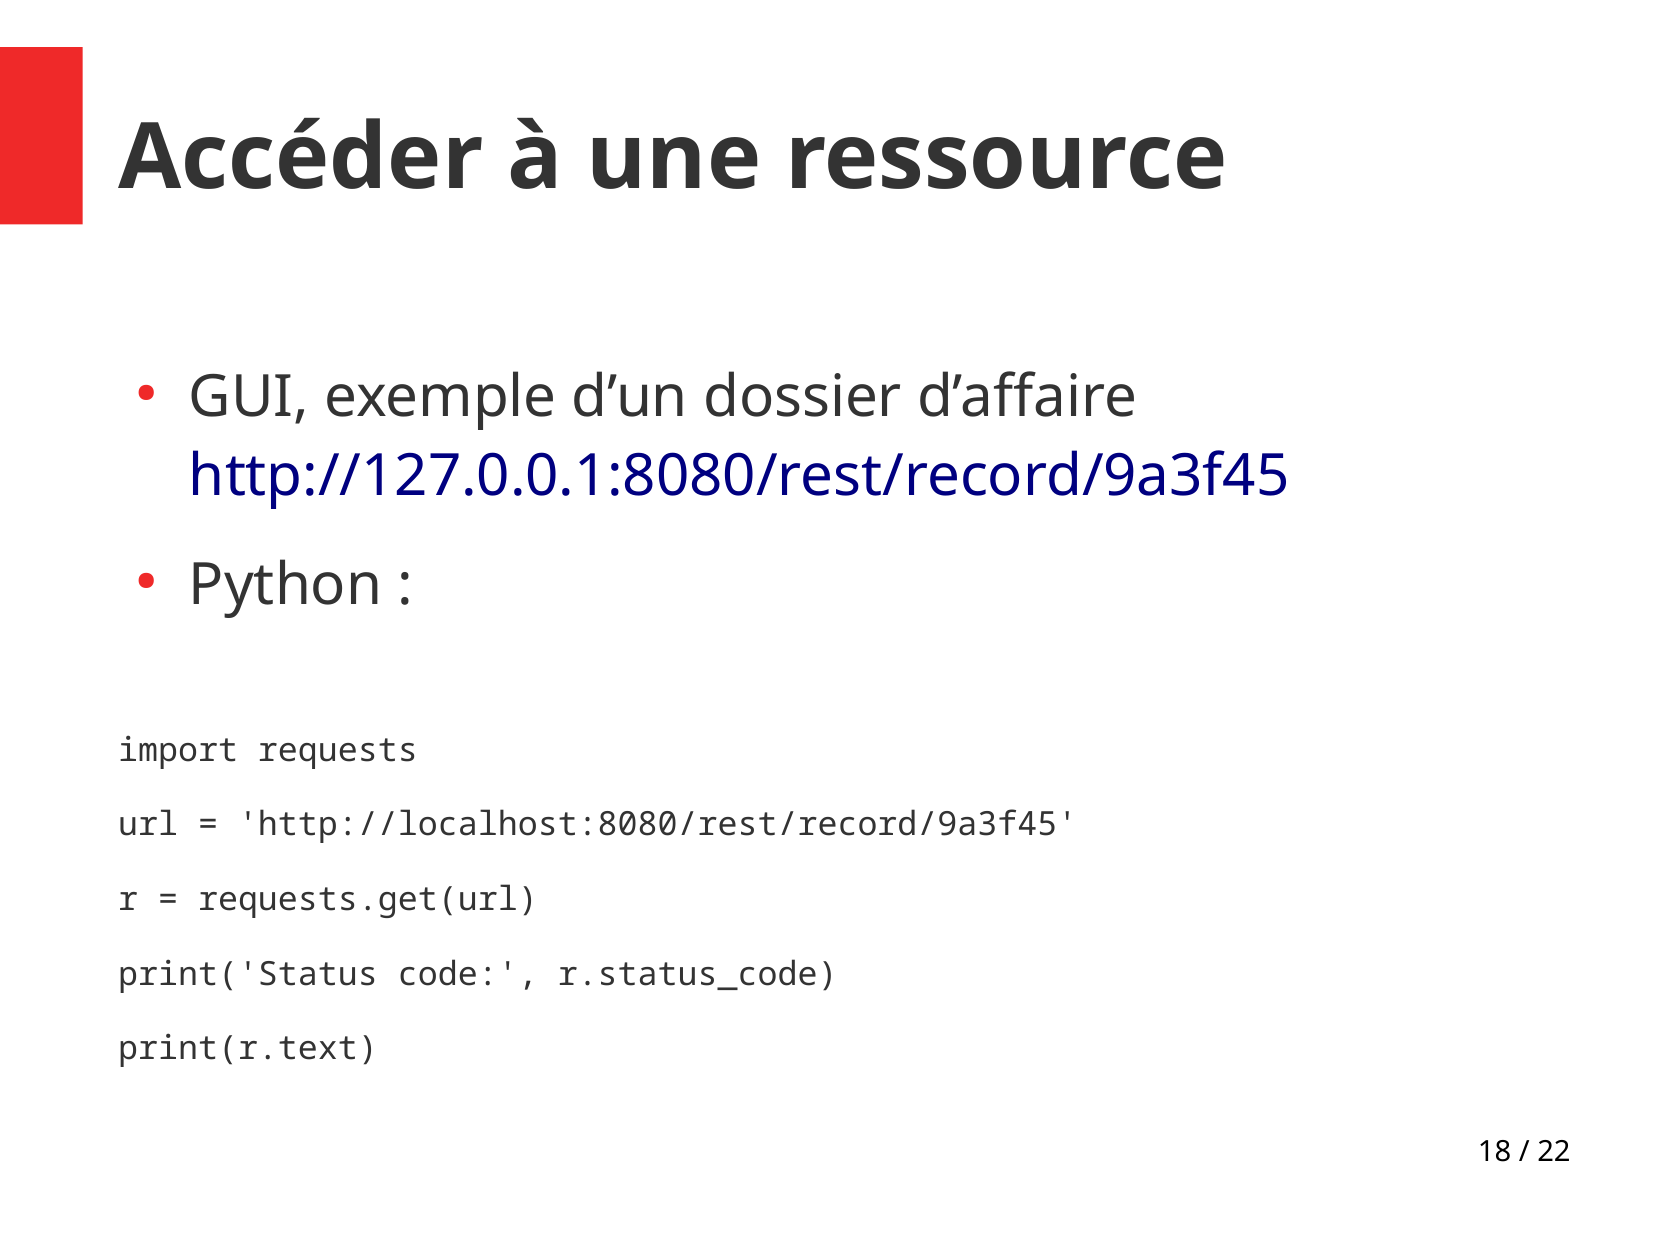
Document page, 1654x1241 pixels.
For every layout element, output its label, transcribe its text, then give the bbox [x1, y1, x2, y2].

title Accéder à une ressource [118, 49, 1571, 257]
list GUI, exemple d’un dossier d’affaire http://127.0.0.1:8080/rest/record/9a3f45 Python : import requests url = 'http://localhost:8080/rest/record/9a3f45' r = requests.get(url) print('Status code:', r.status_code) print(r.text) [118, 354, 1536, 1074]
